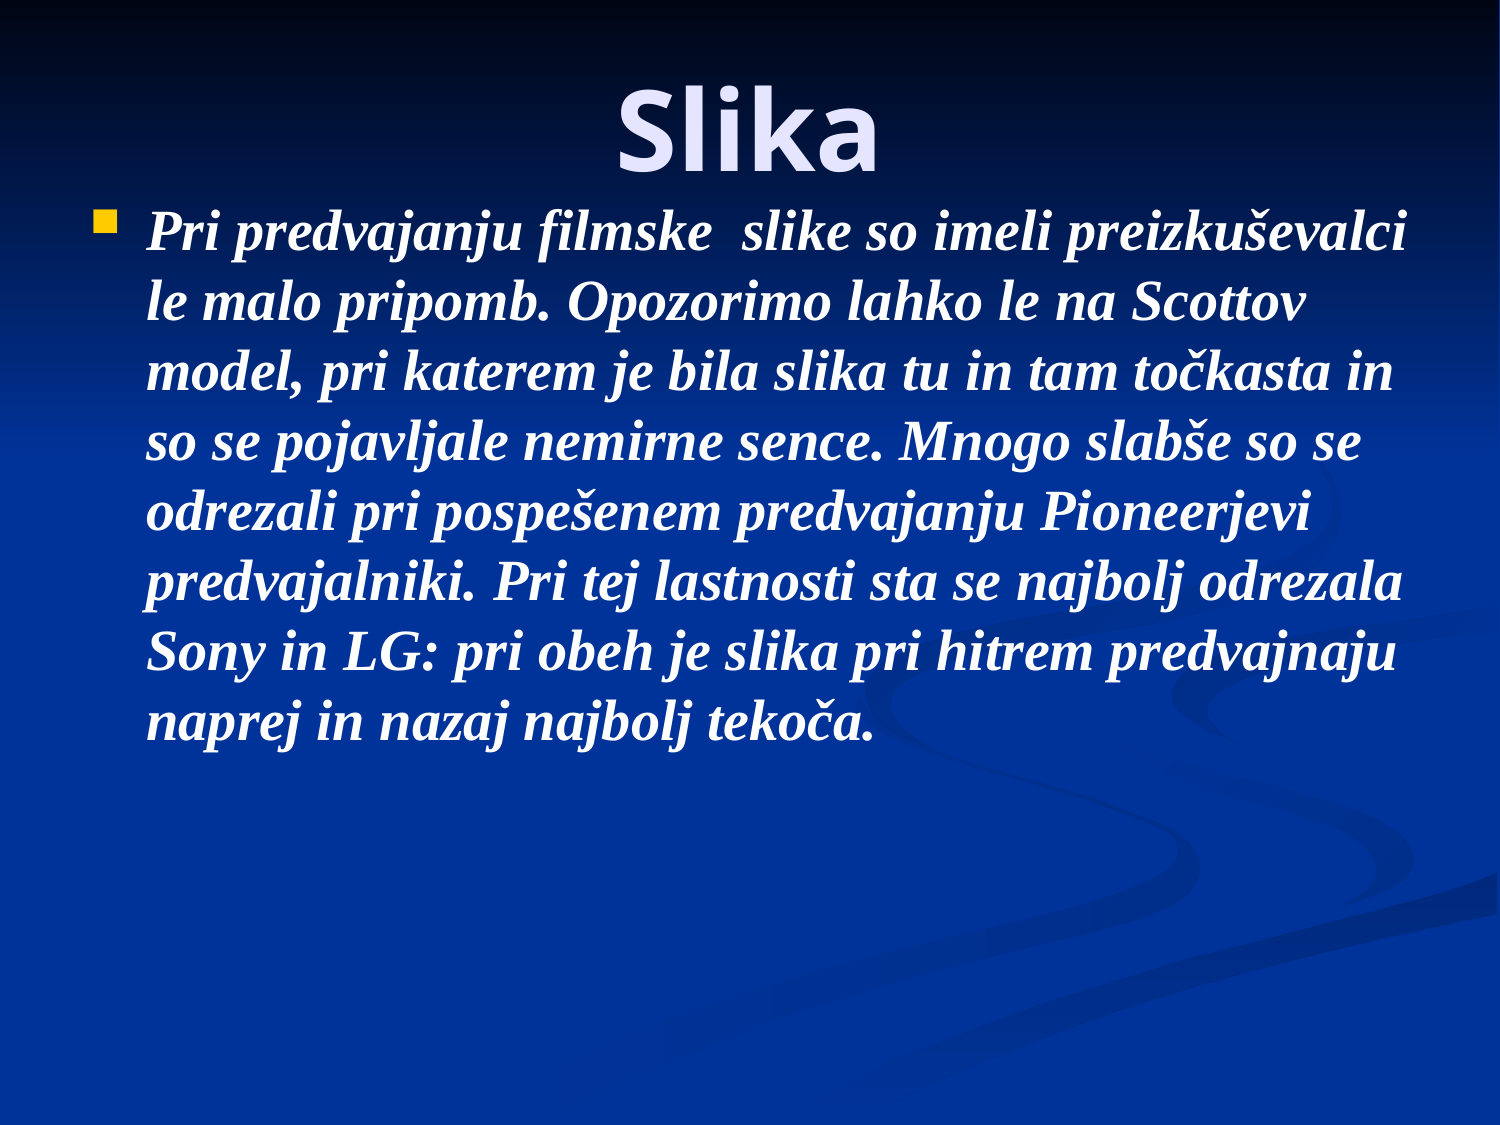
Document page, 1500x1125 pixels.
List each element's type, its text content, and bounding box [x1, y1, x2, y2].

title Slika [75, 45, 1425, 184]
list Pri predvajanju filmske slike so imeli preizkuševalci le malo pripomb. Opozorimo lahko le na Scottov model, pri katerem je bila slika tu in tam točkasta in so se pojavljale nemirne sence. Mnogo slabše so se odrezali pri pospešenem predvajanju Pioneerjevi predvajalniki. Pri tej lastnosti sta se najbolj odrezala Sony in LG: pri obeh je slika pri hitrem predvajnaju naprej in nazaj najbolj tekoča. [75, 184, 1425, 1094]
